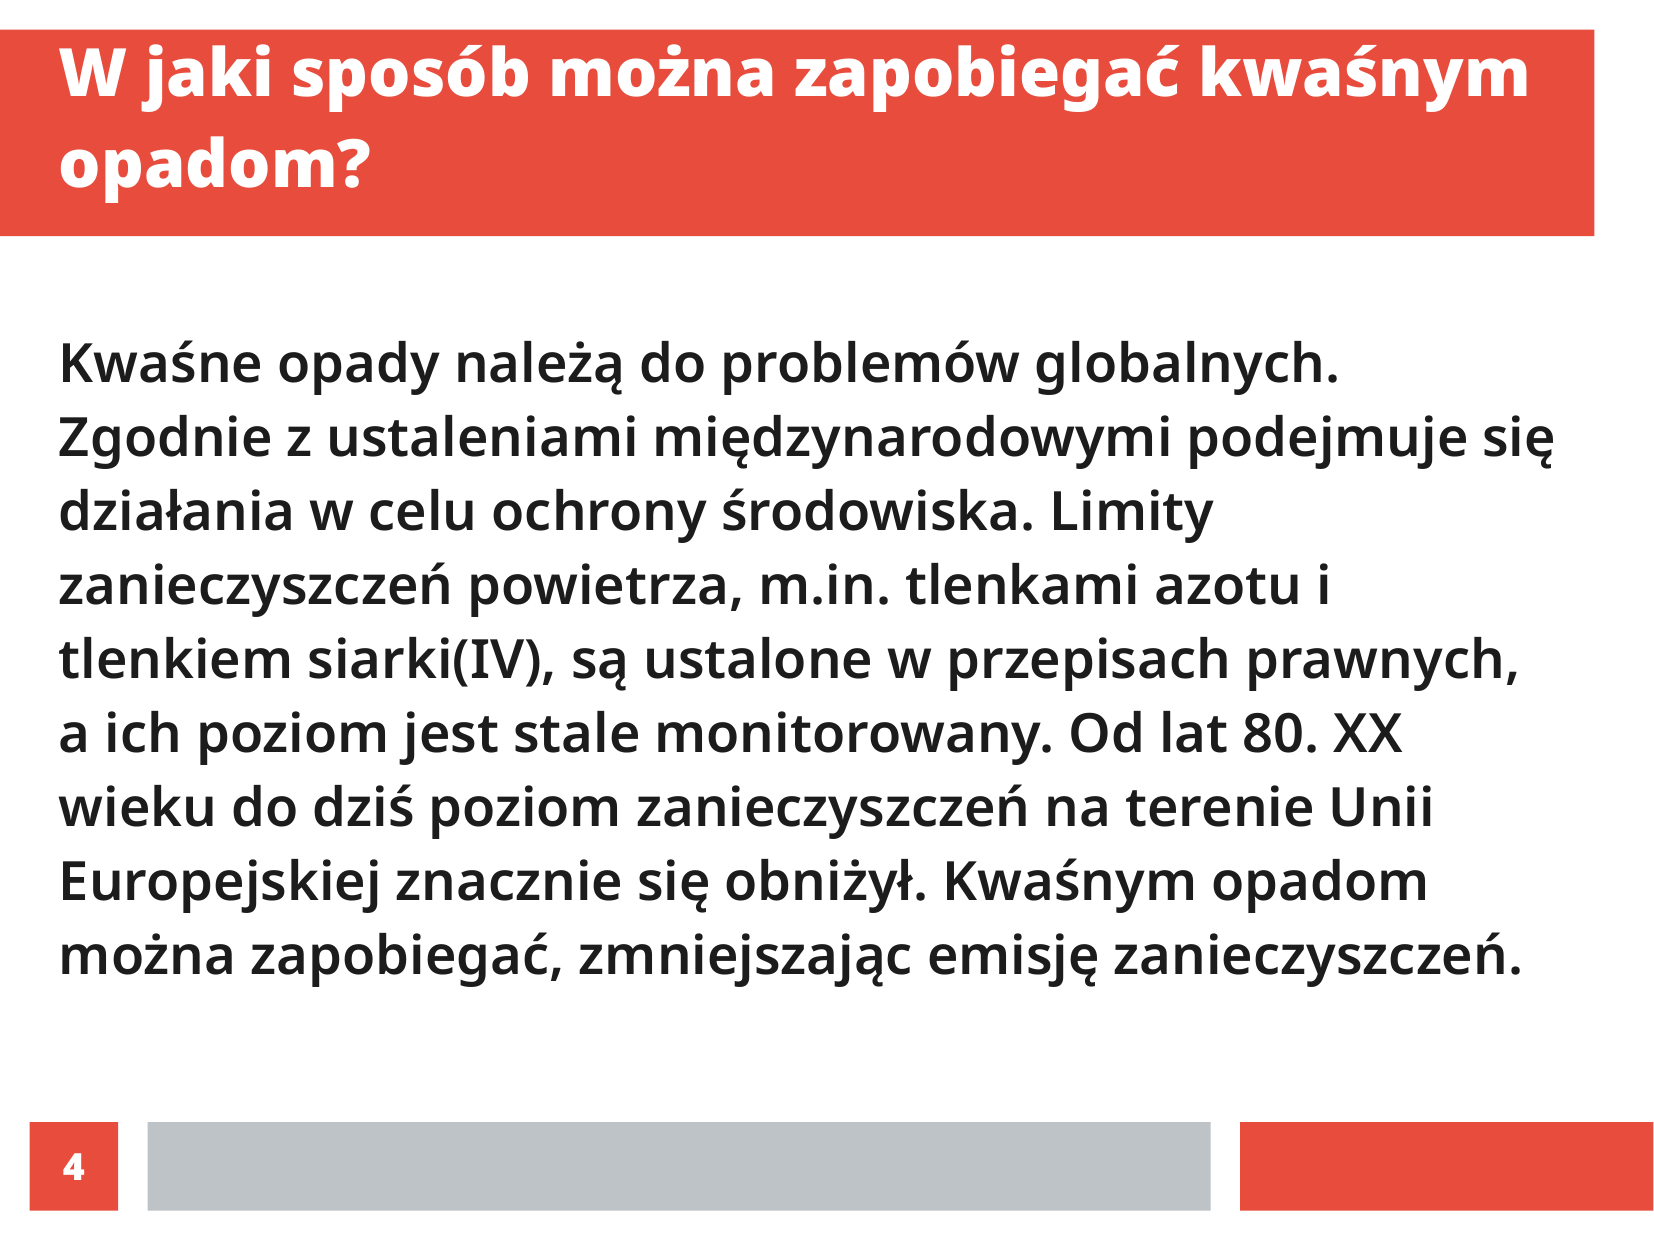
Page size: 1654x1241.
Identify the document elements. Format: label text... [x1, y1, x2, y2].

list Kwaśne opady należą do problemów globalnych. Zgodnie z ustaleniami międzynarodowymi podejmuje się działania w celu ochrony środowiska. Limity zanieczyszczeń powietrza, m.in. tlenkami azotu i tlenkiem siarki(IV), są ustalone w przepisach prawnych, a ich poziom jest stale monitorowany. Od lat 80. XX wieku do dziś poziom zanieczyszczeń na terenie Unii Europejskiej znacznie się obniżył. Kwaśnym opadom można zapobiegać, zmniejszając emisję zanieczyszczeń. [59, 324, 1565, 1093]
title W jaki sposób można zapobiegać kwaśnym opadom? [59, 59, 1595, 207]
